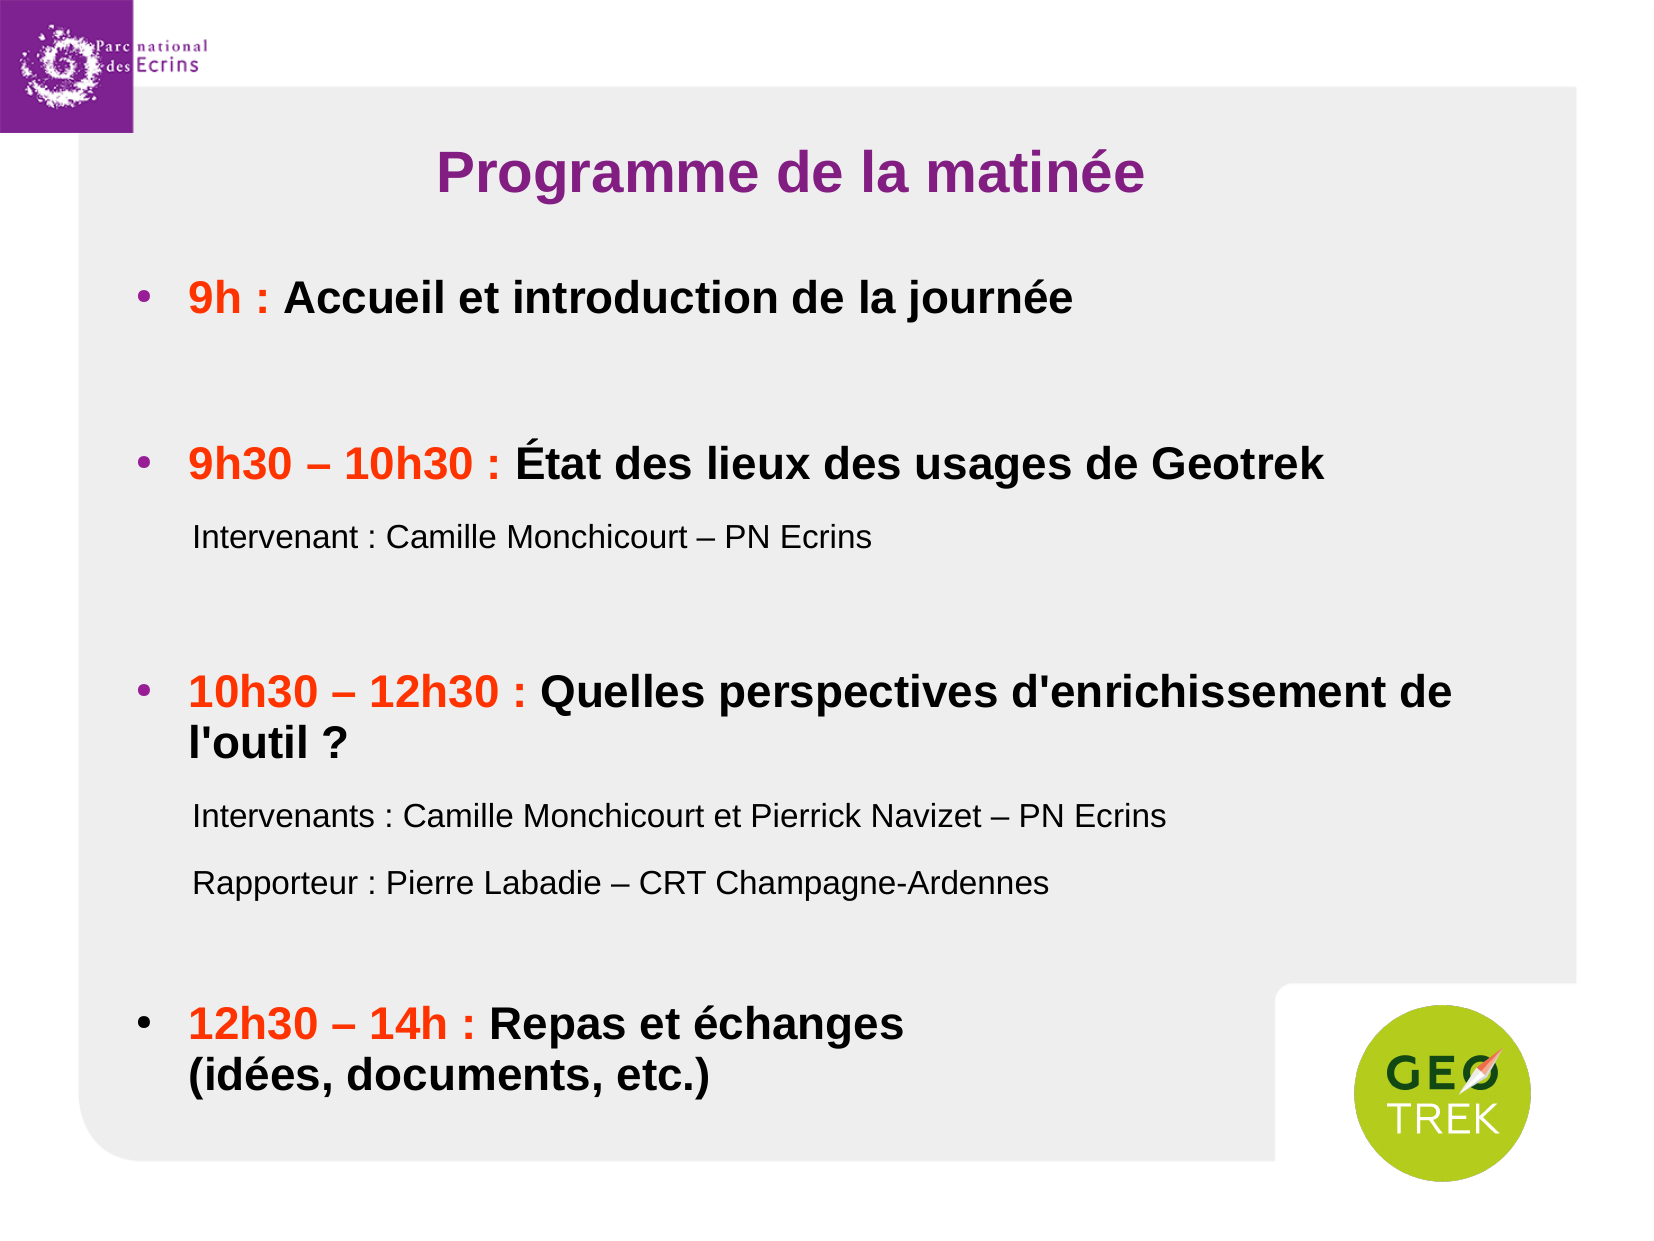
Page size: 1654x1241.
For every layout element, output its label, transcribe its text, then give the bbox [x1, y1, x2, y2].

title Programme de la matinée [289, 88, 1294, 177]
list 9h : Accueil et introduction de la journée 9h30 – 10h30 : État des lieux des usages de Geotrek Intervenant : Camille Monchicourt – PN Ecrins 10h30 – 12h30 : Quelles perspectives d'enrichissement de l'outil ? Intervenants : Camille Monchicourt et Pierrick Navizet – PN Ecrins Rapporteur : Pierre Labadie – CRT Champagne-Ardennes 12h30 – 14h : Repas et échanges (idées, documents, etc.) [118, 177, 1565, 1241]
picture [0, 0, 1654, 1241]
